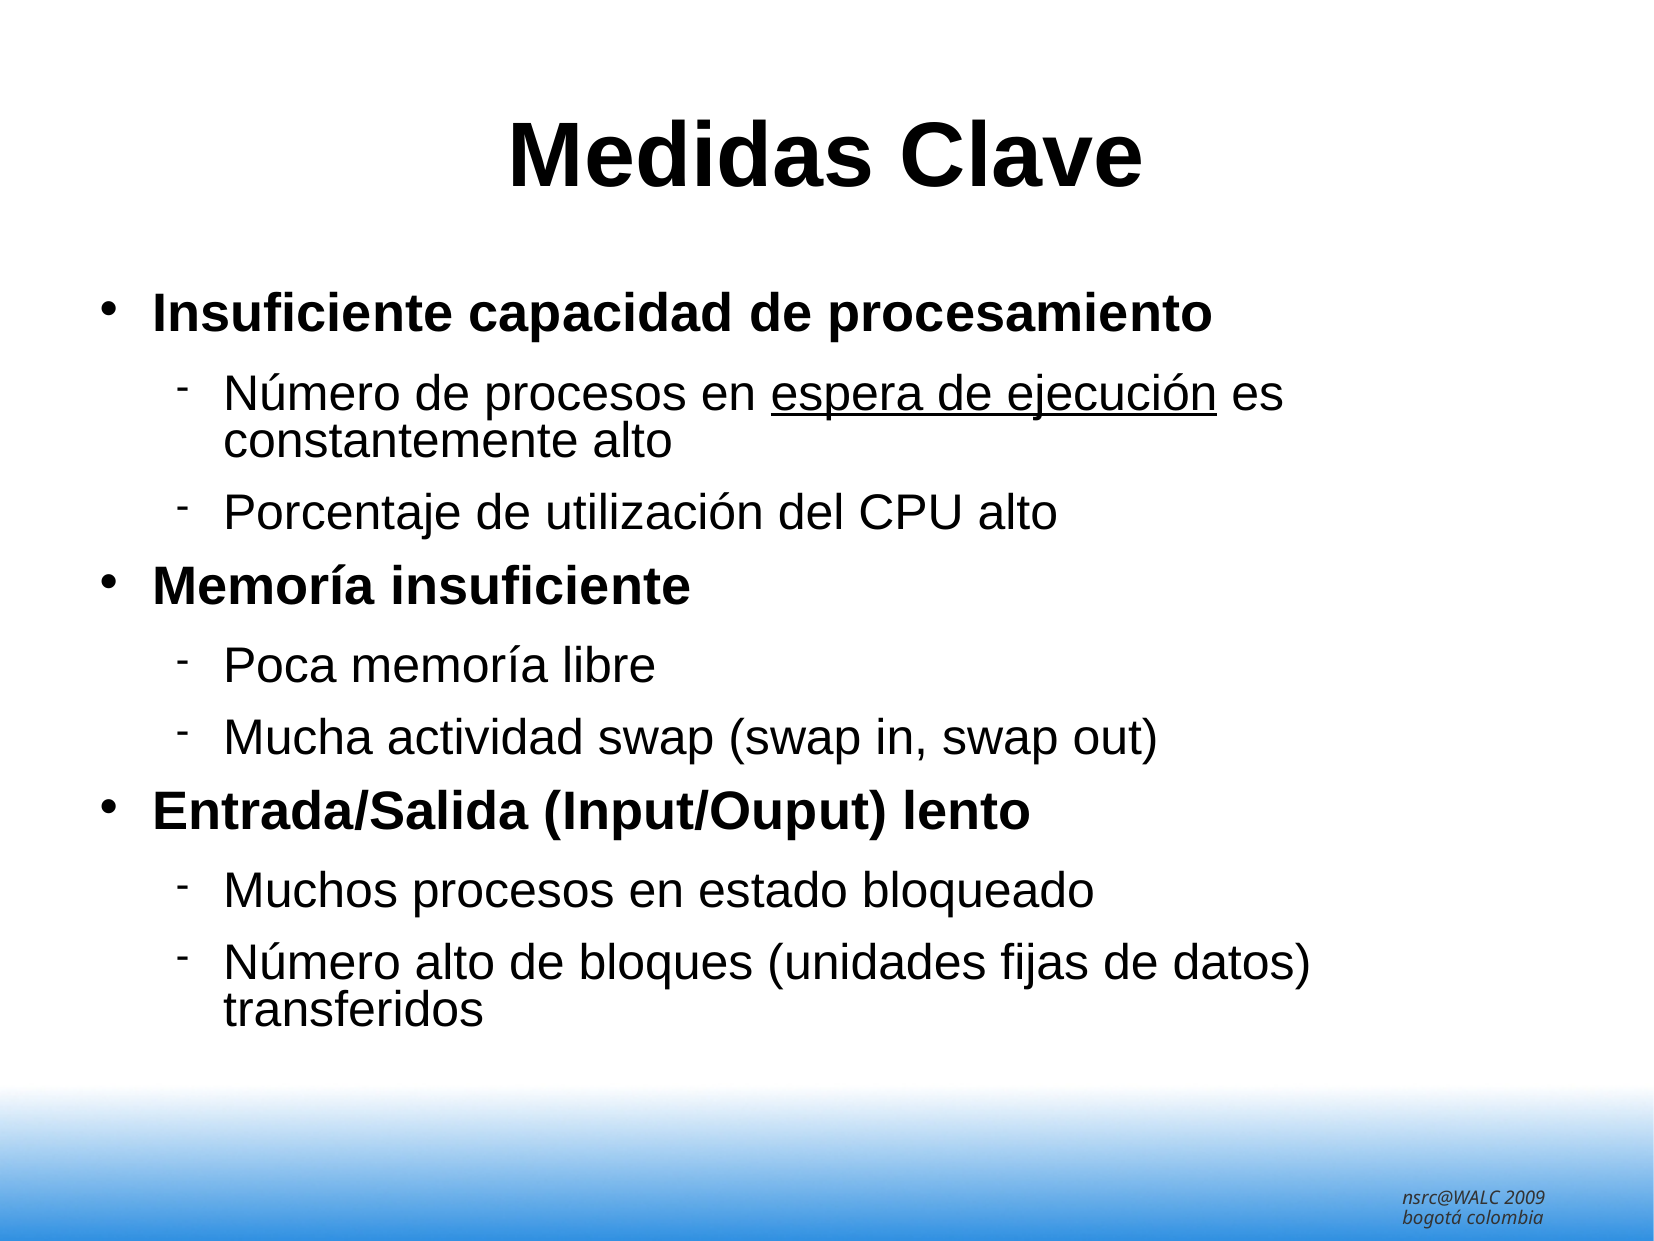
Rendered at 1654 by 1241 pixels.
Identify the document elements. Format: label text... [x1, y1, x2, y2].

list Insuficiente capacidad de procesamiento Número de procesos en espera de ejecución es constantemente alto Porcentaje de utilización del CPU alto Memoría insuficiente Poca memoría libre Mucha actividad swap (swap in, swap out) Entrada/Salida (Input/Ouput) lento Muchos procesos en estado bloqueado Número alto de bloques (unidades fijas de datos) transferidos [82, 290, 1571, 1109]
title Medidas Clave [82, 49, 1571, 257]
picture [0, 1083, 1654, 1241]
